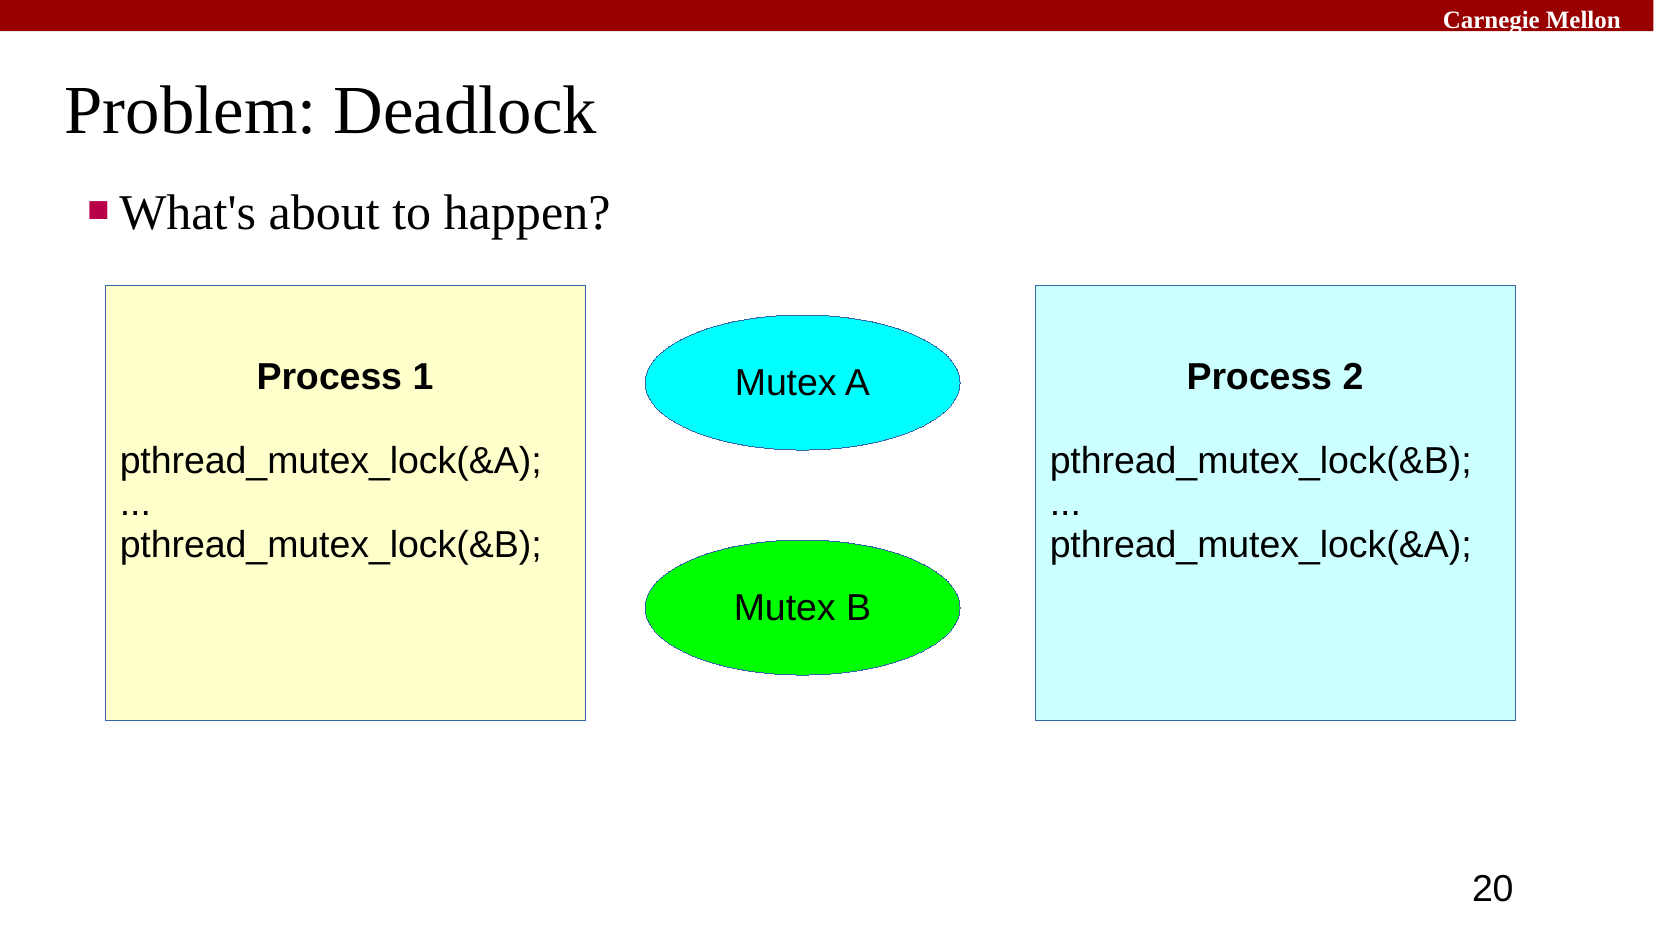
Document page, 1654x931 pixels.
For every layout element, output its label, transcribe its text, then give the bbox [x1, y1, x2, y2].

title Problem: Deadlock [64, 58, 1576, 163]
text_box Mutex A [645, 315, 961, 451]
text_box Process 2 pthread_mutex_lock(&B); ... pthread_mutex_lock(&A); [1035, 285, 1516, 721]
list What's about to happen? [71, 184, 1576, 271]
text_box Process 1 pthread_mutex_lock(&A); ... pthread_mutex_lock(&B); [105, 285, 586, 721]
text_box Mutex B [645, 540, 961, 676]
